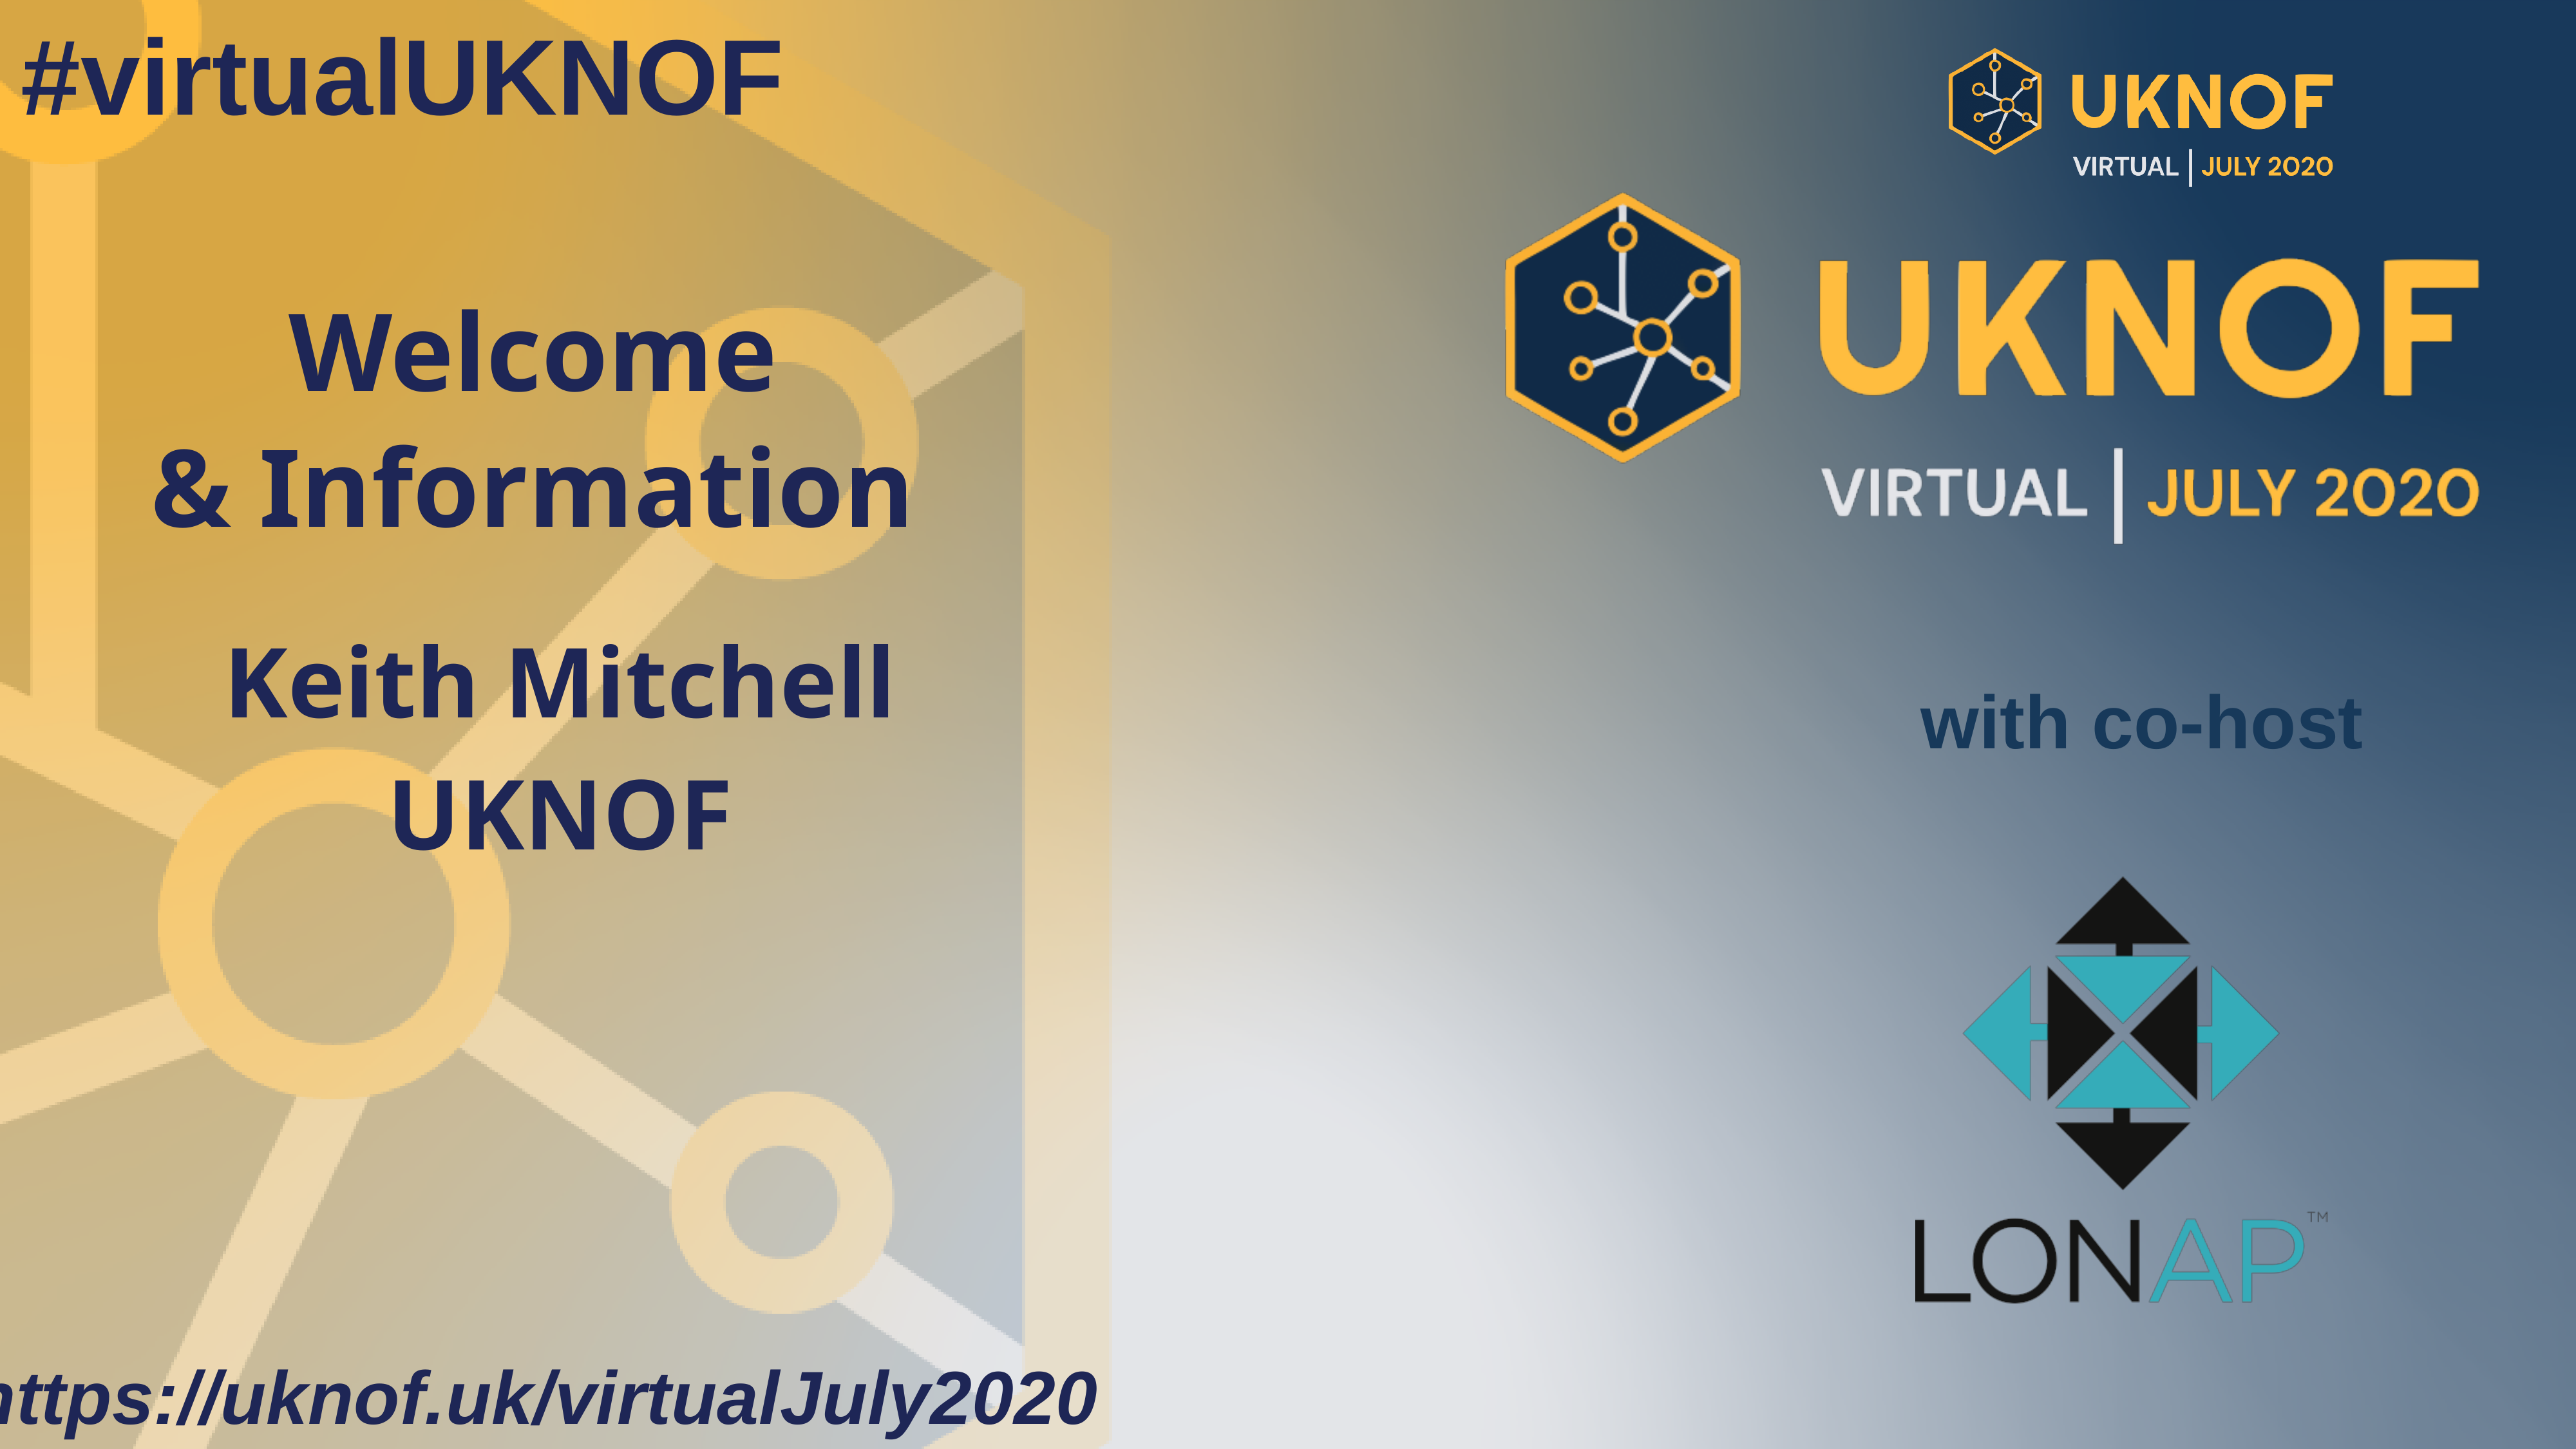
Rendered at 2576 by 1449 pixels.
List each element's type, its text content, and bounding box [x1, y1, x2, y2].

text_box #virtualUKNOF [15, 2, 791, 143]
text_box Keith Mitchell UKNOF [135, 609, 986, 883]
text_box https://uknof.uk/virtualJuly2020 [0, 1343, 1105, 1446]
picture [0, 0, 2576, 1449]
text_box Welcome & Information [141, 278, 925, 560]
text_box with co-host [1917, 679, 2368, 770]
